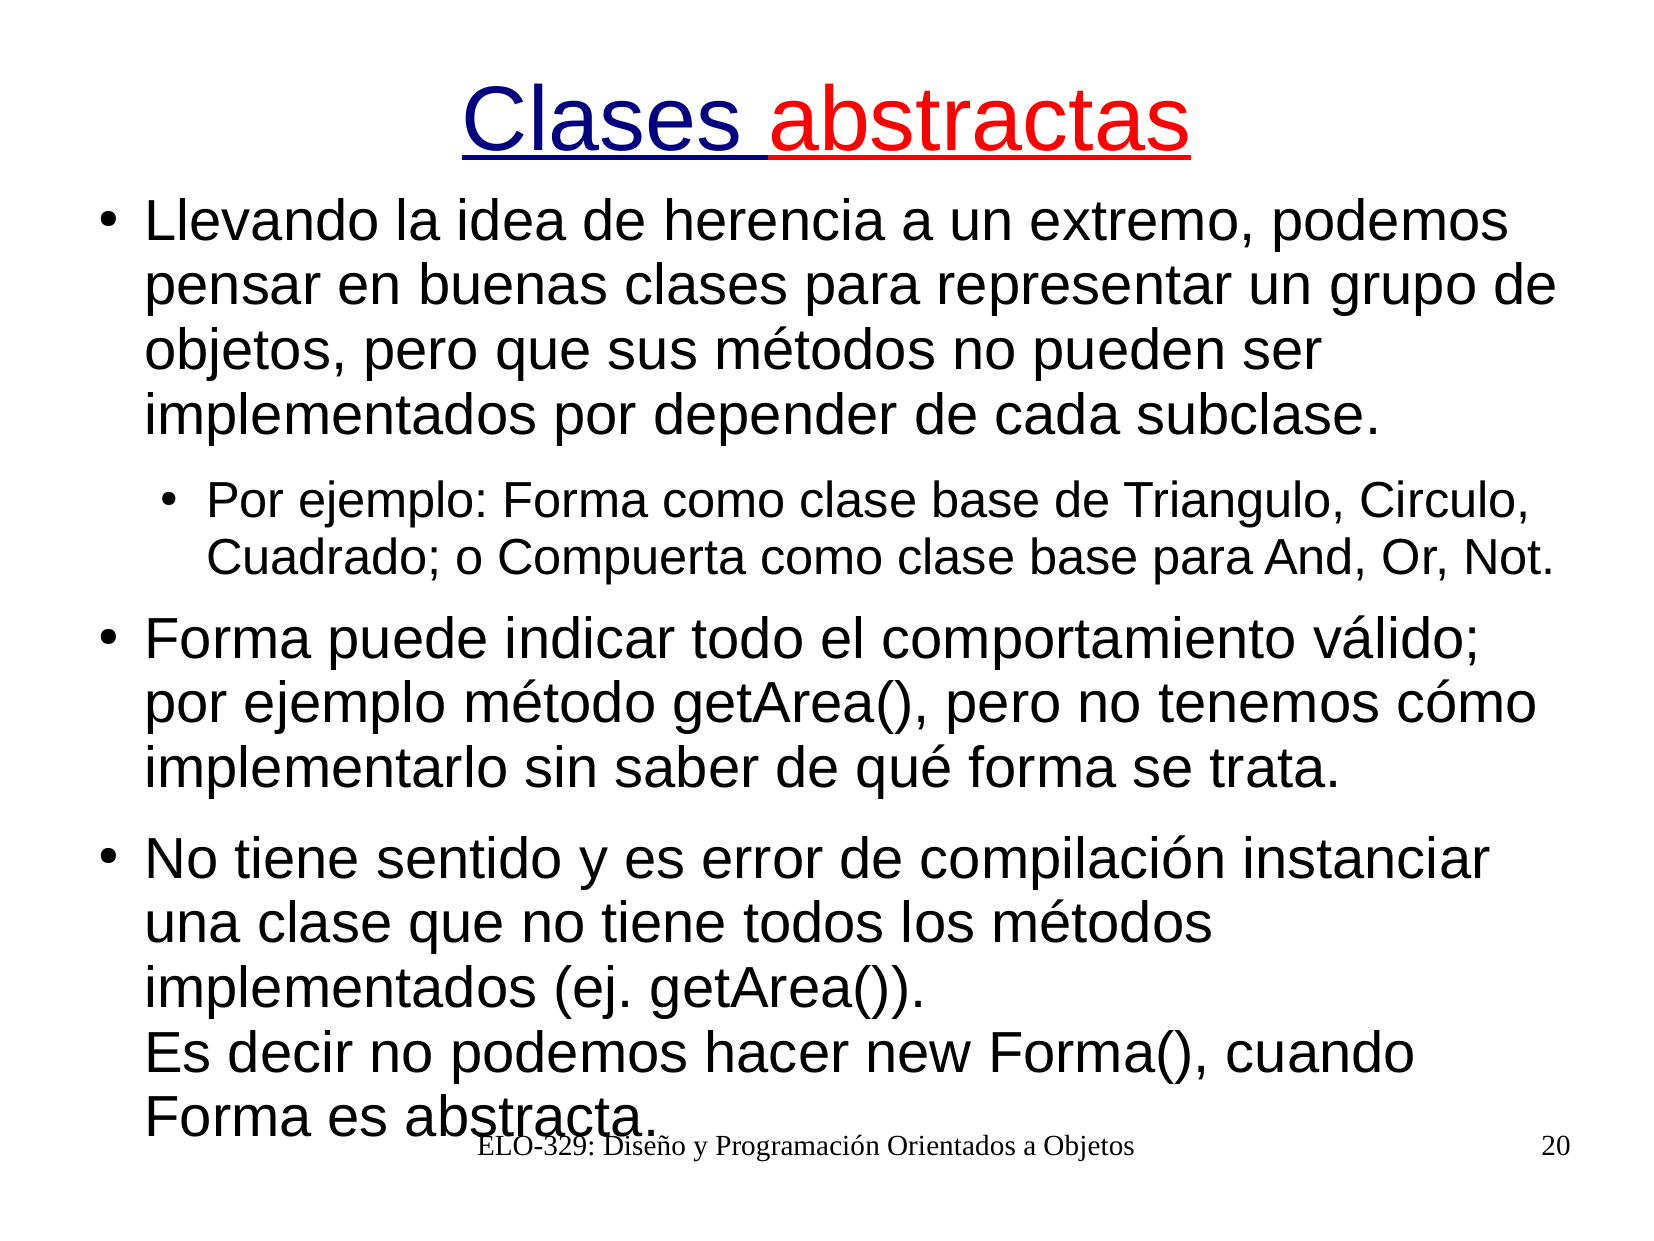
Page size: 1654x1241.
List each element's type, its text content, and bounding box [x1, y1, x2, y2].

title Clases abstractas [82, 49, 1571, 187]
list Llevando la idea de herencia a un extremo, podemos pensar en buenas clases para representar un grupo de objetos, pero que sus métodos no pueden ser implementados por depender de cada subclase. Por ejemplo: Forma como clase base de Triangulo, Circulo, Cuadrado; o Compuerta como clase base para And, Or, Not. Forma puede indicar todo el comportamiento válido; por ejemplo método getArea(), pero no tenemos cómo implementarlo sin saber de qué forma se trata. No tiene sentido y es error de compilación instanciar una clase que no tiene todos los métodos implementados (ej. getArea()). Es decir no podemos hacer new Forma(), cuando Forma es abstracta. [82, 187, 1571, 1163]
